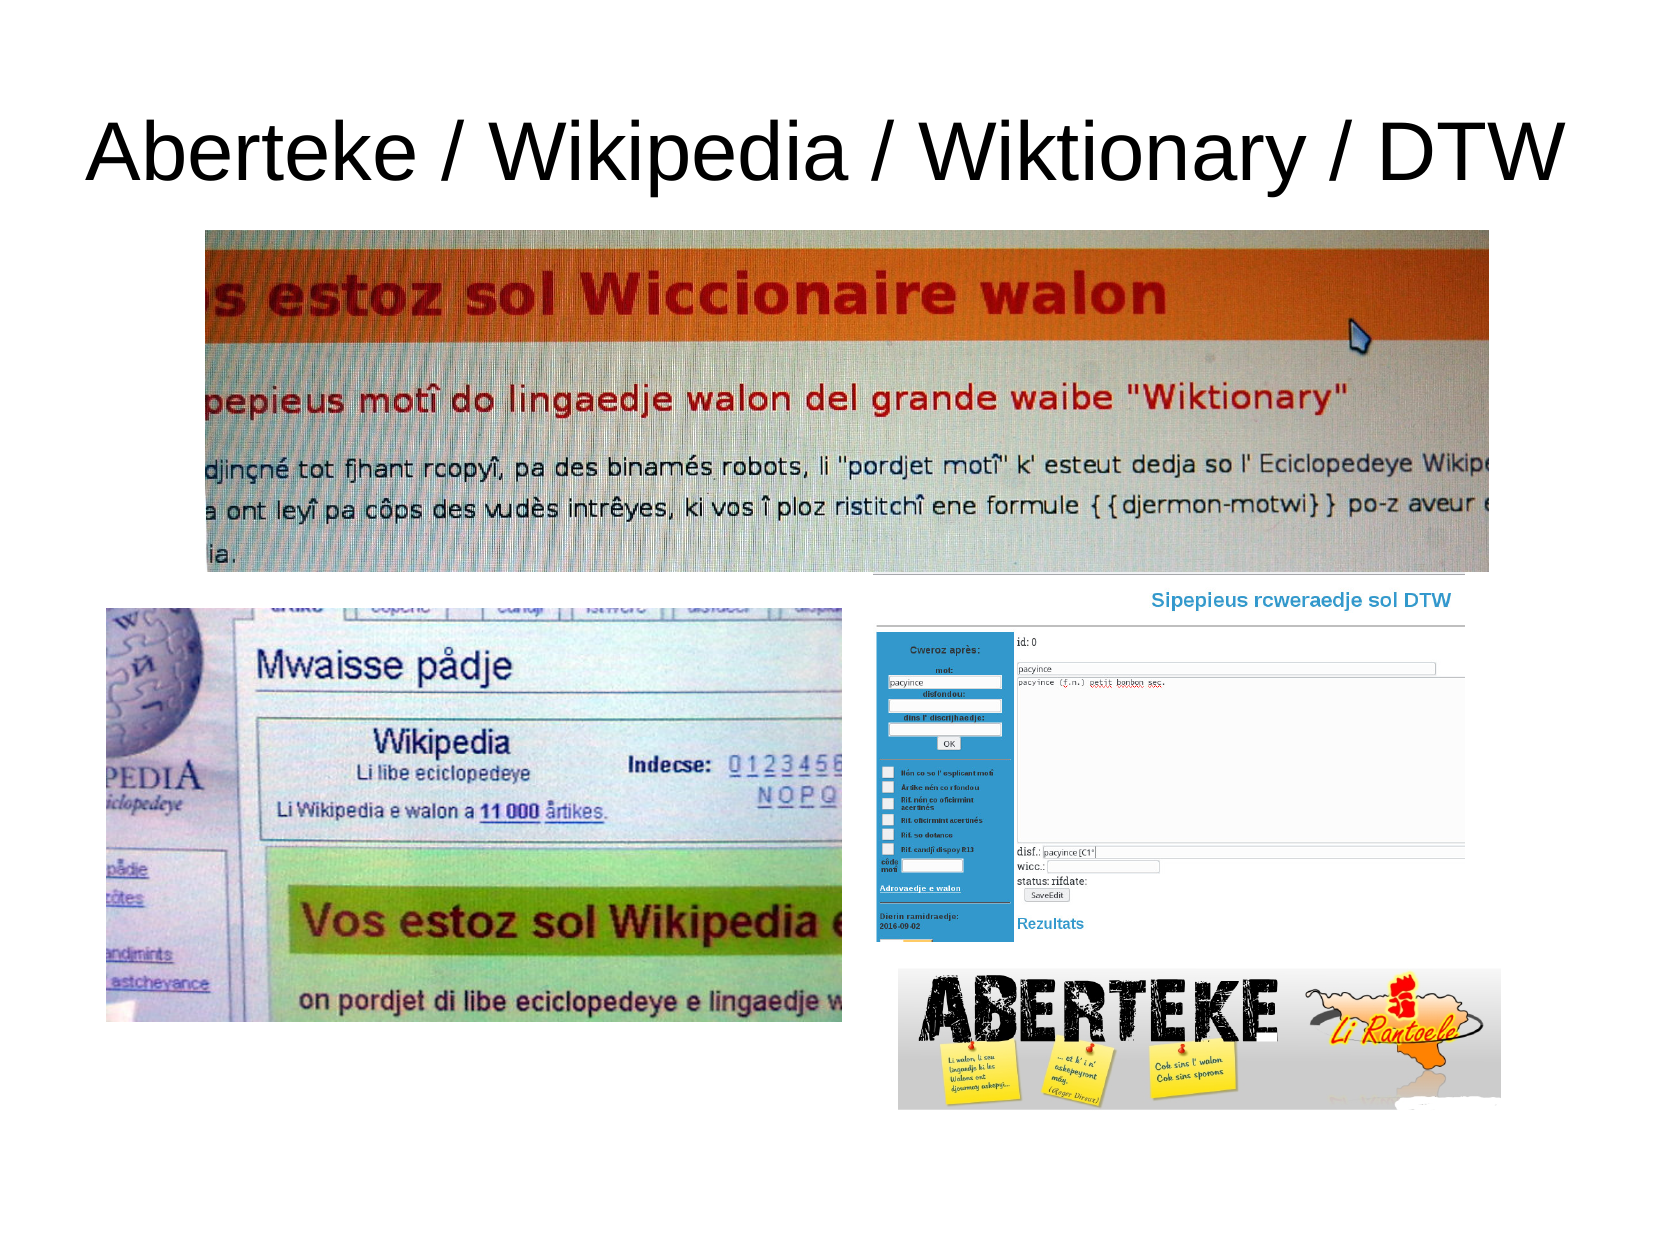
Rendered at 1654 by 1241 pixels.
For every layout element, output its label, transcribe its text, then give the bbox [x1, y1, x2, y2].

picture [106, 608, 842, 1022]
picture [205, 230, 1489, 942]
title Aberteke / Wikipedia / Wiktionary / DTW [82, 49, 1571, 256]
picture [898, 968, 1501, 1111]
